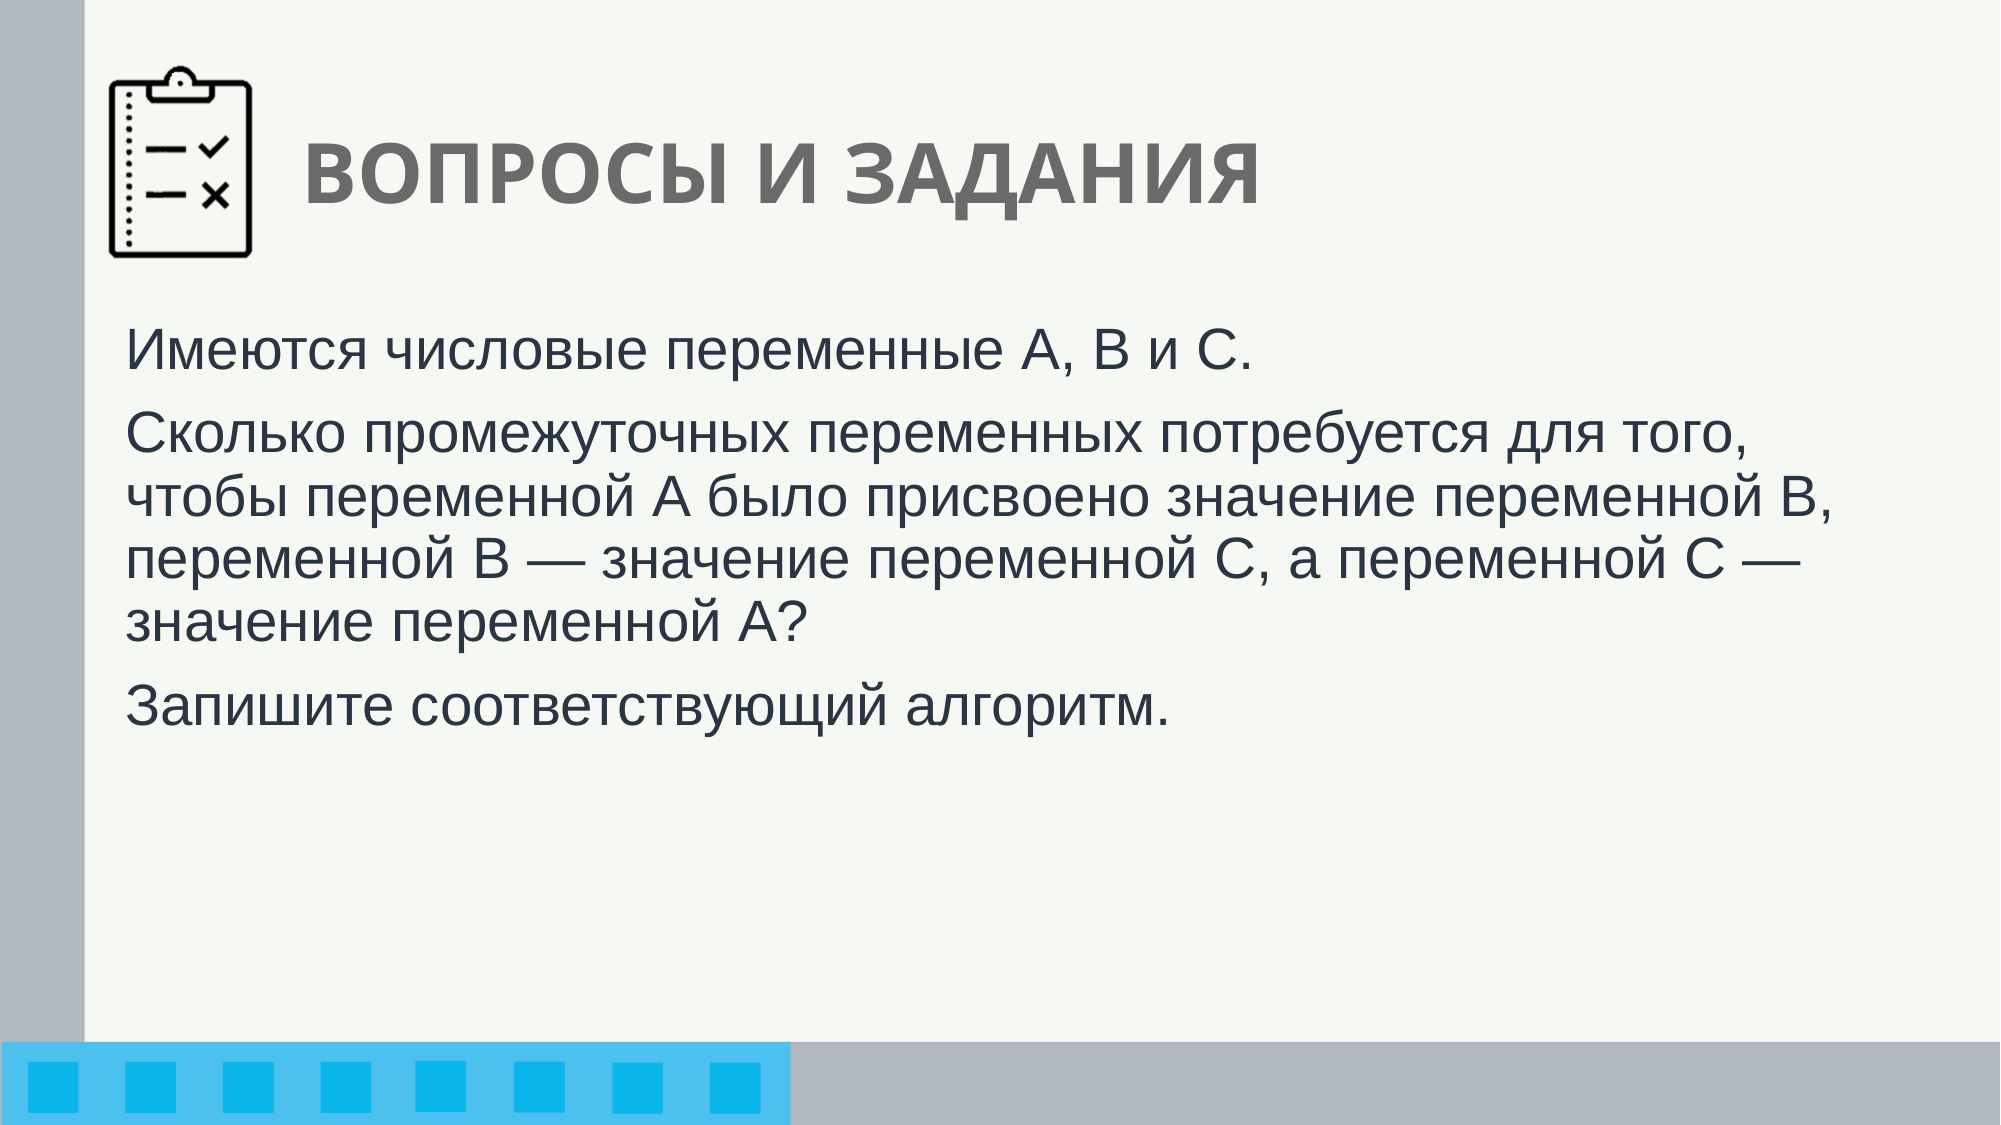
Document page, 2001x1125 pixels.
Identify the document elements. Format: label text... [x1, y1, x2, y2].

list Имеются числовые переменные А, В и С. Сколько промежуточных переменных потребуется для того, чтобы переменной А было присвоено значение переменной В, переменной В — значение переменной С, а переменной С — значение переменной А? Запишите соответствующий алгоритм. [110, 311, 1892, 1058]
title ВОПРОСЫ И ЗАДАНИЯ [285, 67, 1892, 286]
picture [85, 54, 286, 286]
